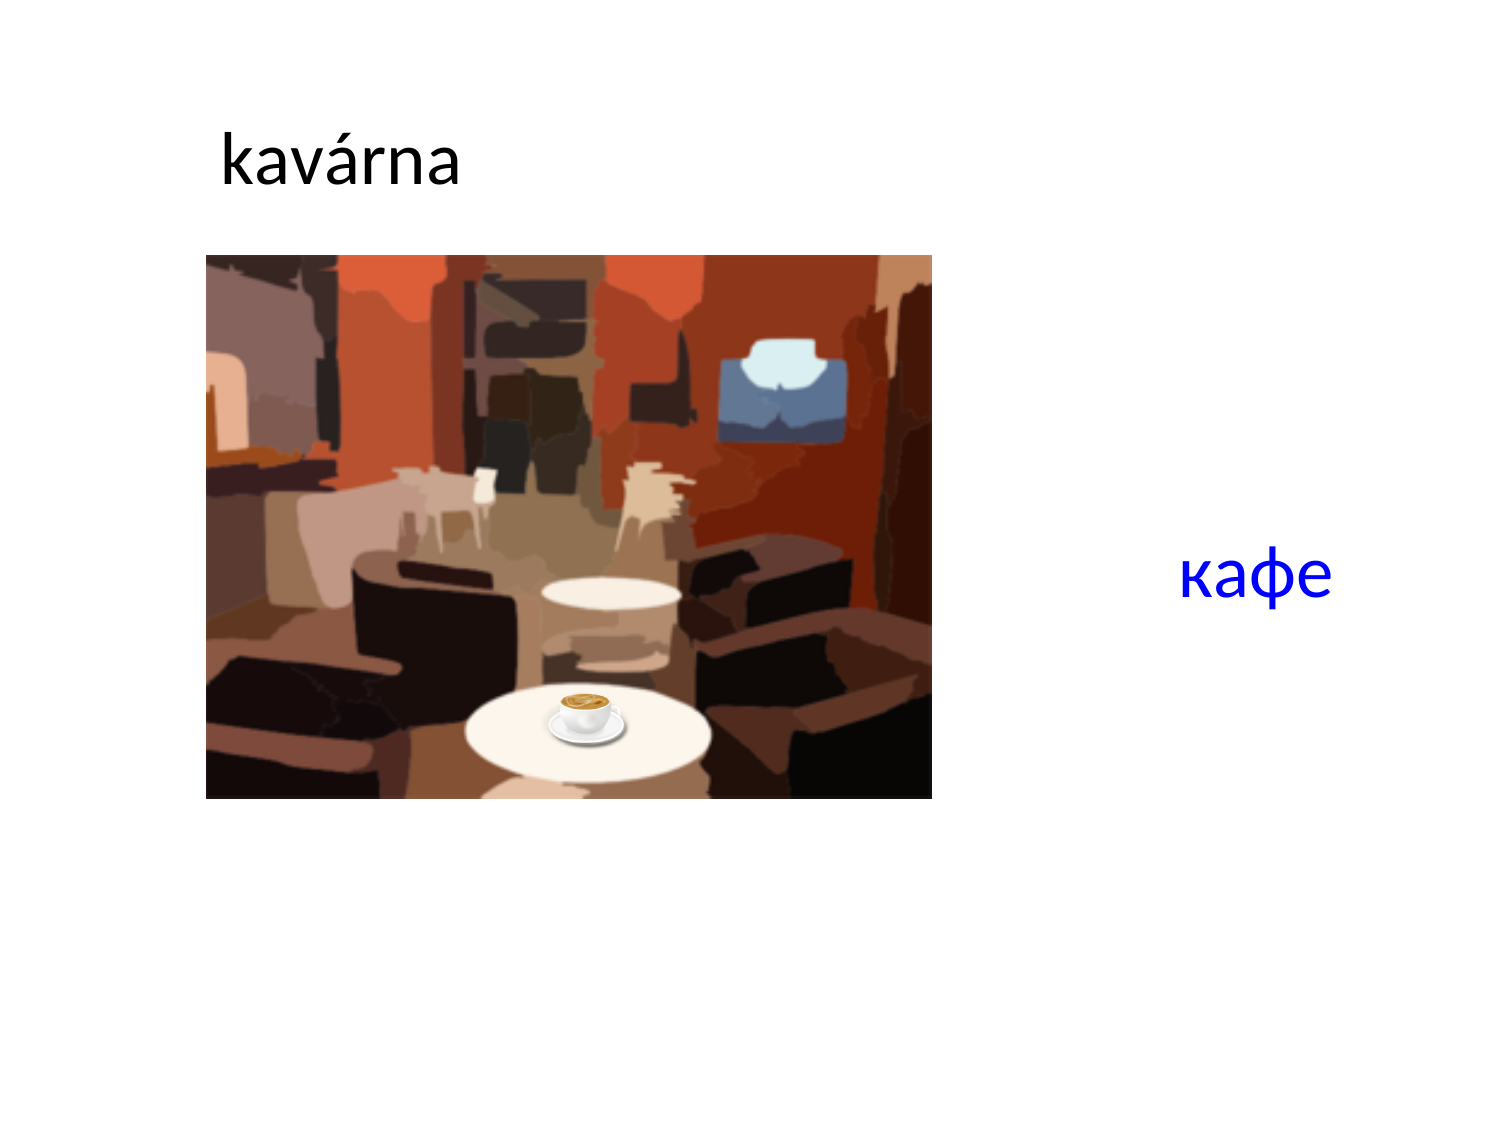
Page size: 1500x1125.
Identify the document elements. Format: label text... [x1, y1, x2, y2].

text_box кафе [1164, 515, 1349, 621]
text_box kavárna [206, 101, 478, 208]
picture [206, 255, 932, 799]
